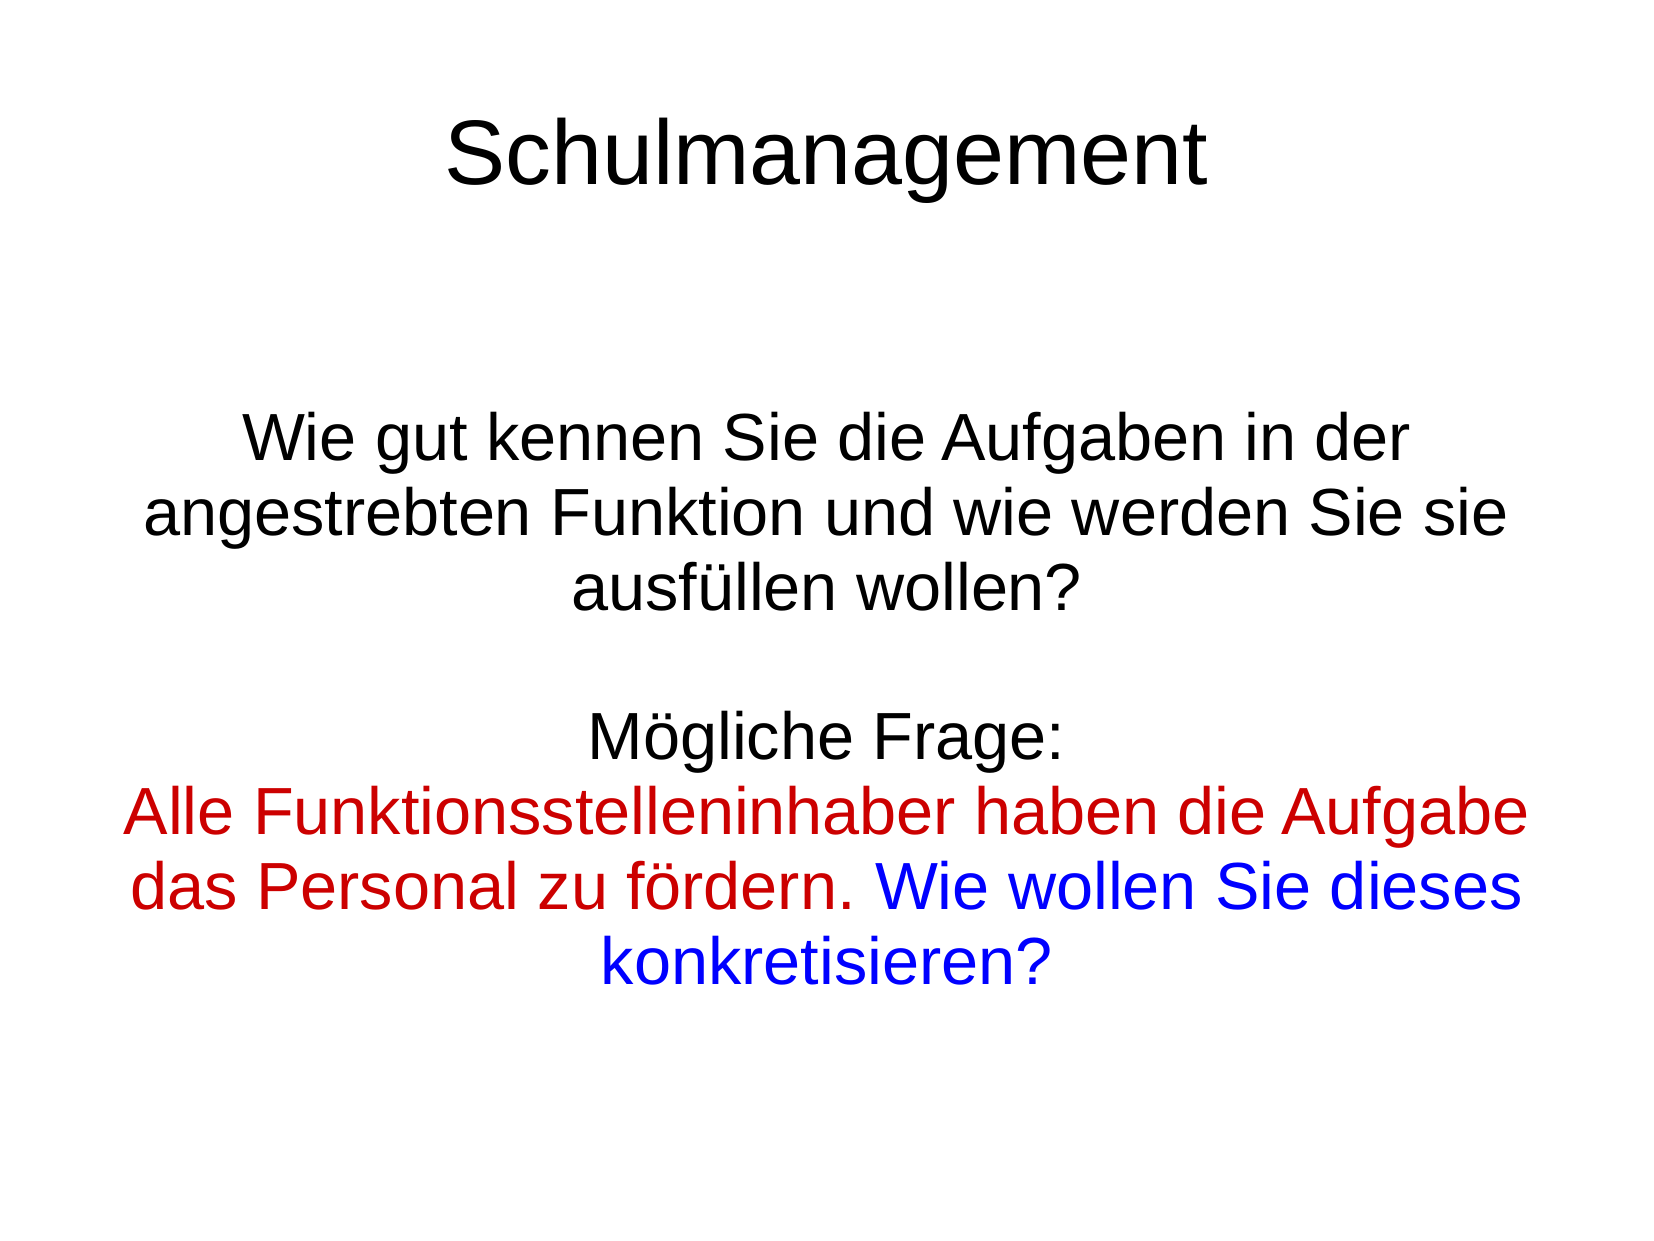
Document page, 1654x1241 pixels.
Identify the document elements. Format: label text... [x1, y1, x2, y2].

title Schulmanagement [82, 49, 1571, 257]
subtitle Wie gut kennen Sie die Aufgaben in der angestrebten Funktion und wie werden Sie sie ausfüllen wollen? Mögliche Frage: Alle Funktionsstelleninhaber haben die Aufgabe das Personal zu fördern. Wie wollen Sie dieses konkretisieren? [82, 327, 1571, 1072]
